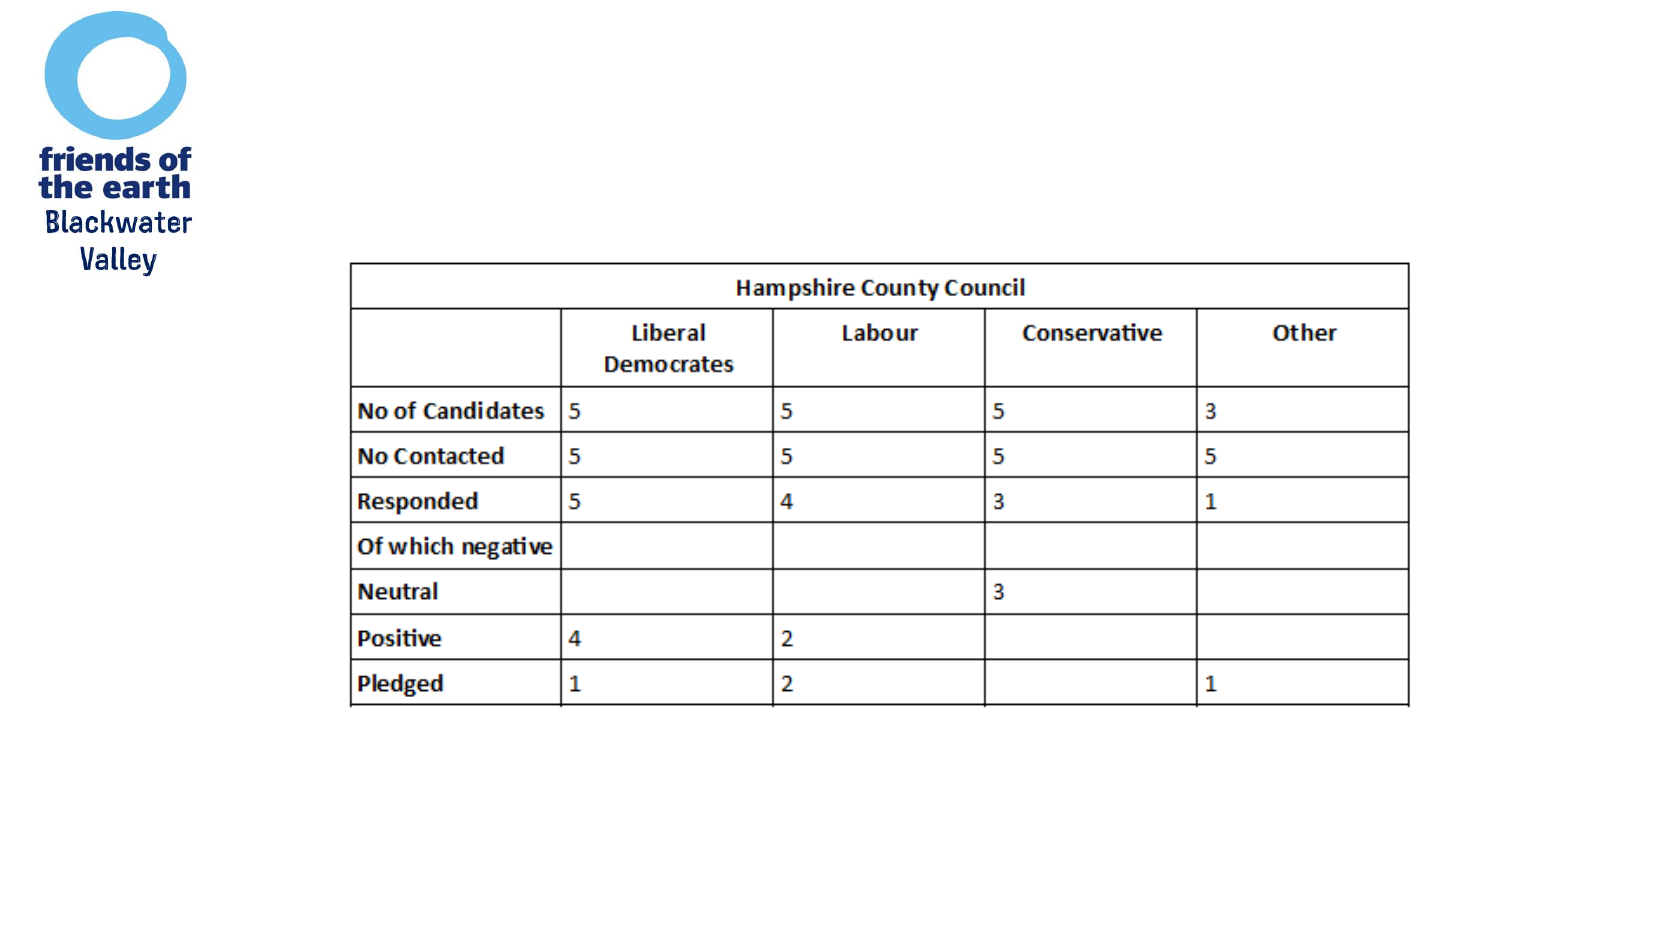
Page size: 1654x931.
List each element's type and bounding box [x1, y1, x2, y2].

picture [23, 11, 214, 296]
picture [300, 230, 1483, 756]
